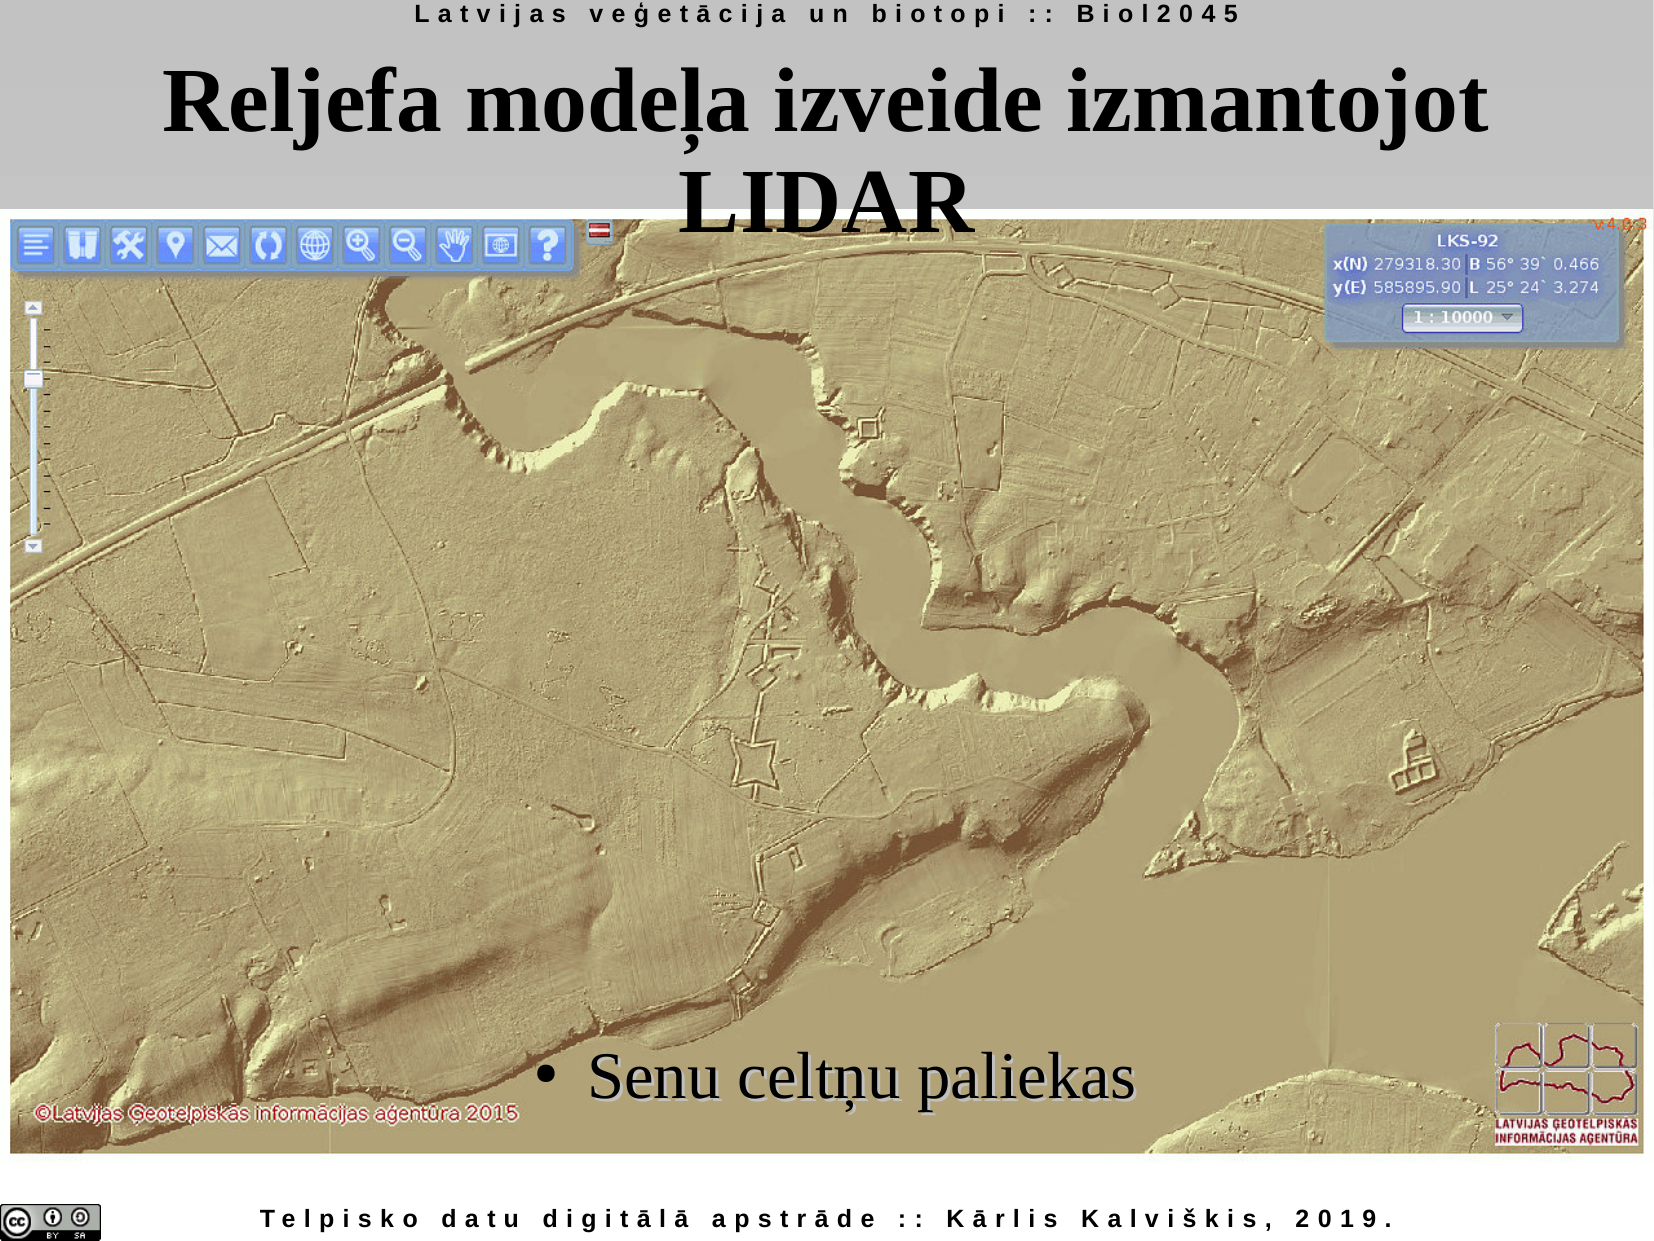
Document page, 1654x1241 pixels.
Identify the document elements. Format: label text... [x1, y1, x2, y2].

title Reljefa modeļa izveide izmantojot LIDAR [29, 49, 1625, 296]
picture [0, 0, 1654, 1241]
list Senu celtņu paliekas [82, 296, 1571, 1113]
